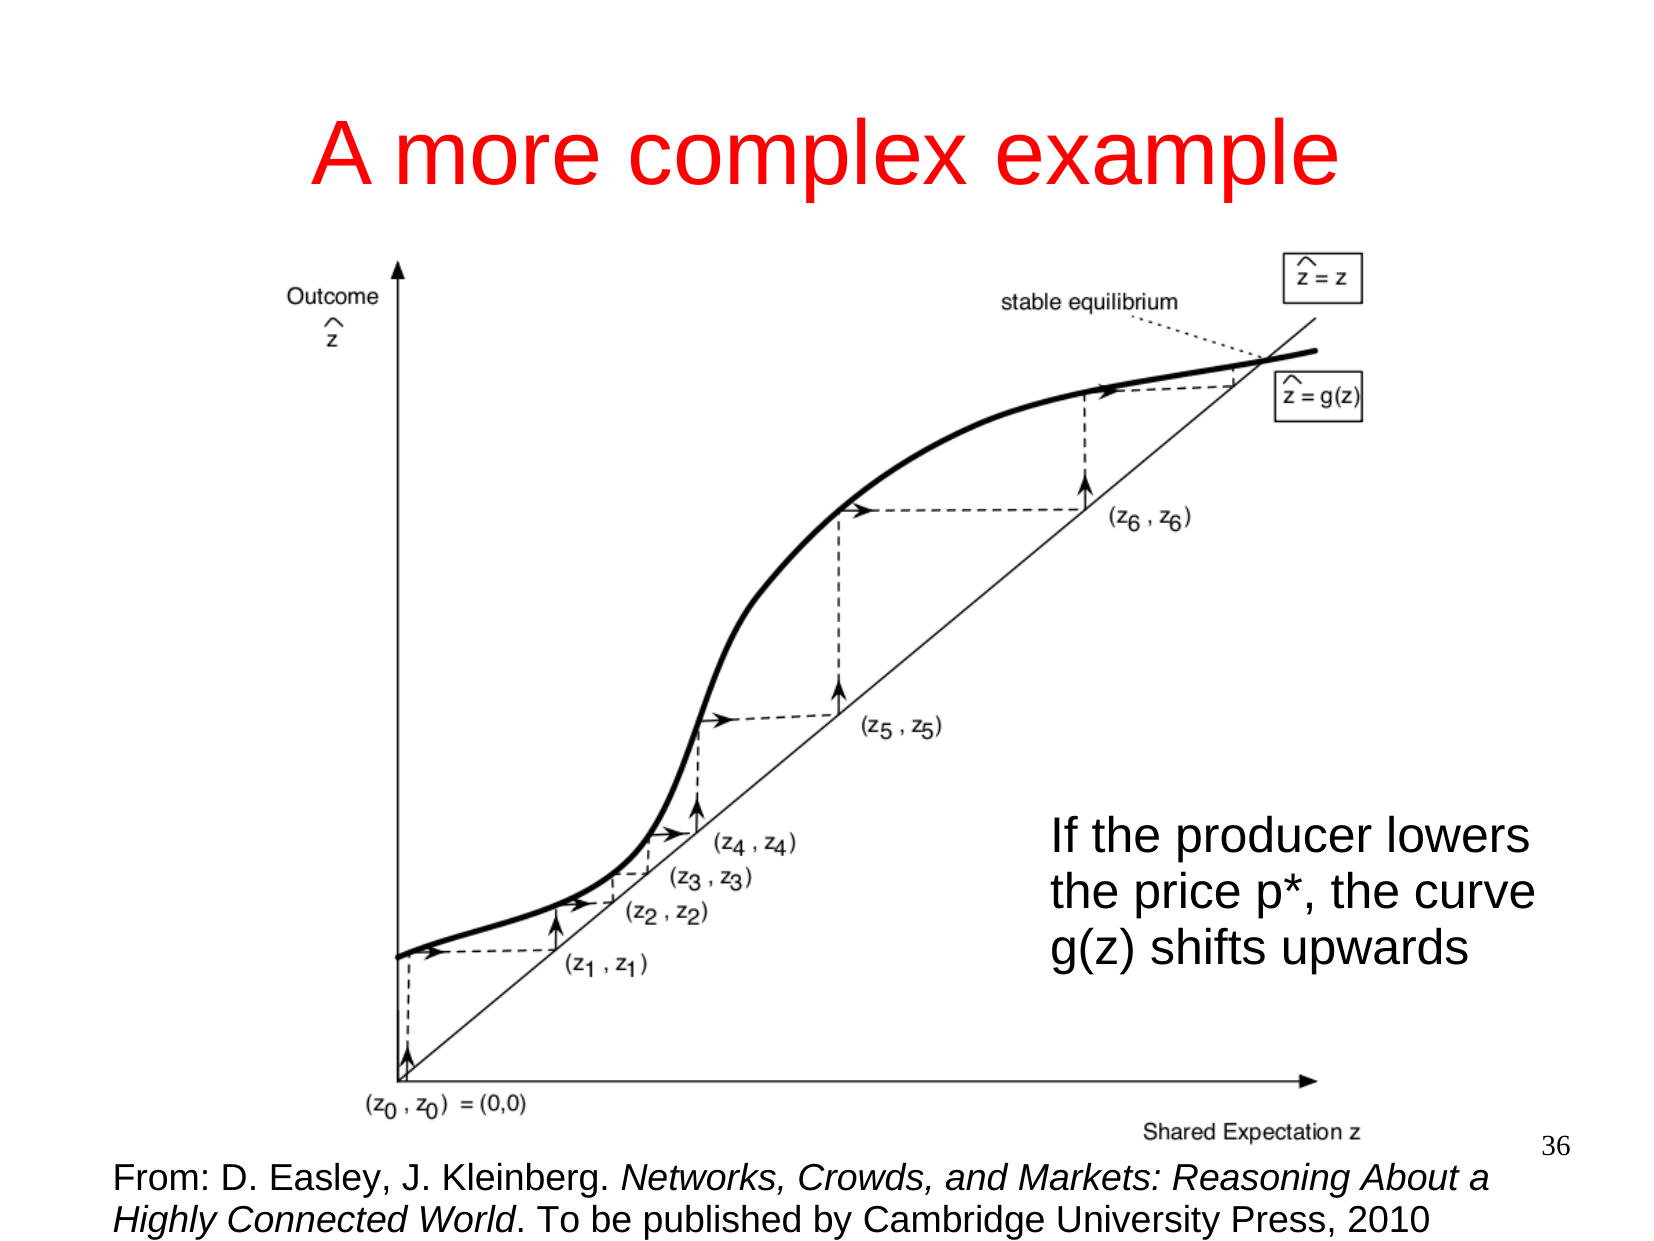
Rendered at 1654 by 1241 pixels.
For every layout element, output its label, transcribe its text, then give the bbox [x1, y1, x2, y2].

title A more complex example [82, 49, 1571, 257]
picture [262, 227, 1388, 1156]
text_box From: D. Easley, J. Kleinberg. Networks, Crowds, and Markets: Reasoning About a Highly Connected World. To be published by Cambridge University Press, 2010 [112, 1156, 1538, 1241]
text_box If the producer lowers the price p*, the curve g(z) shifts upwards [1050, 807, 1576, 976]
